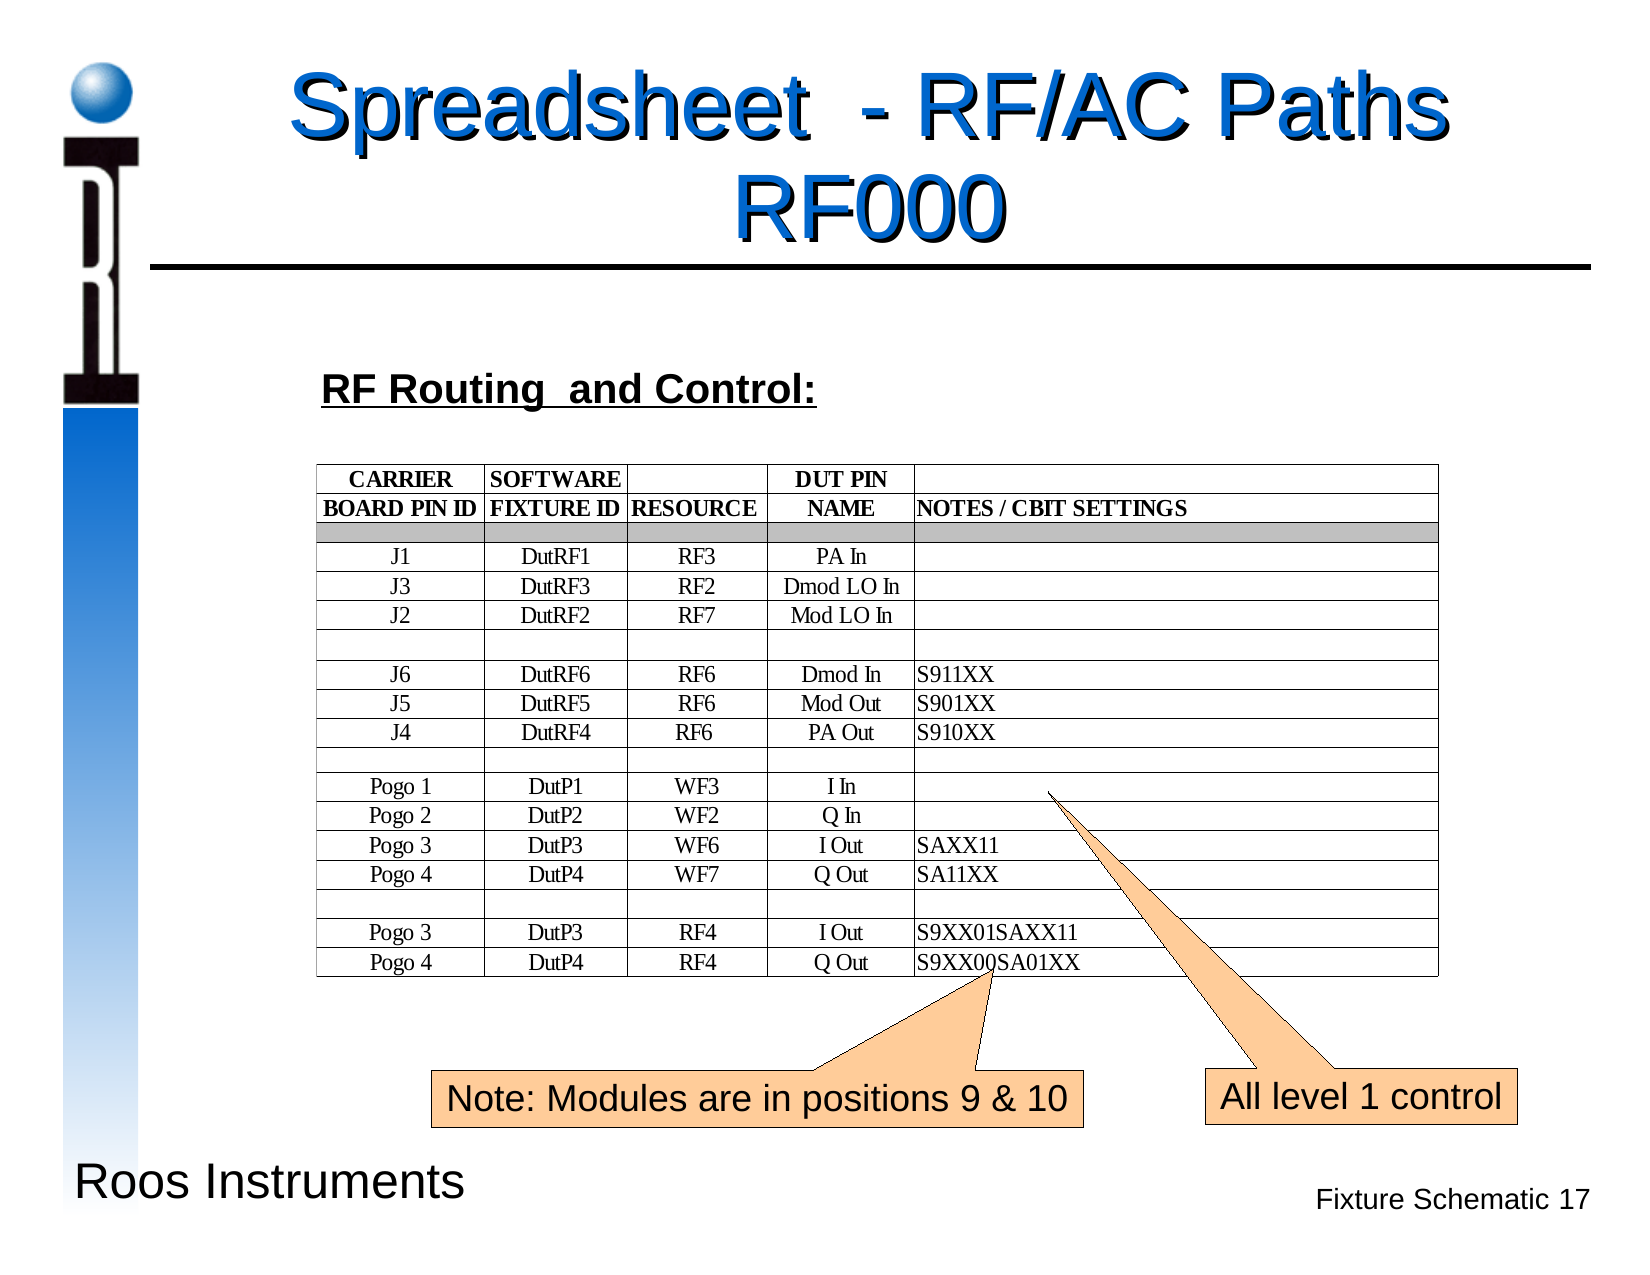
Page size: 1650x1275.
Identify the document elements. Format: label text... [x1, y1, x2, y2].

text_box RF Routing and Control: [306, 358, 833, 421]
text_box Note: Modules are in positions 9 & 10 [431, 968, 1084, 1128]
text_box All level 1 control [1048, 791, 1518, 1125]
picture [59, 59, 144, 411]
chart [316, 435, 1565, 1035]
title Spreadsheet - RF/AC Paths RF000 [147, 53, 1591, 259]
